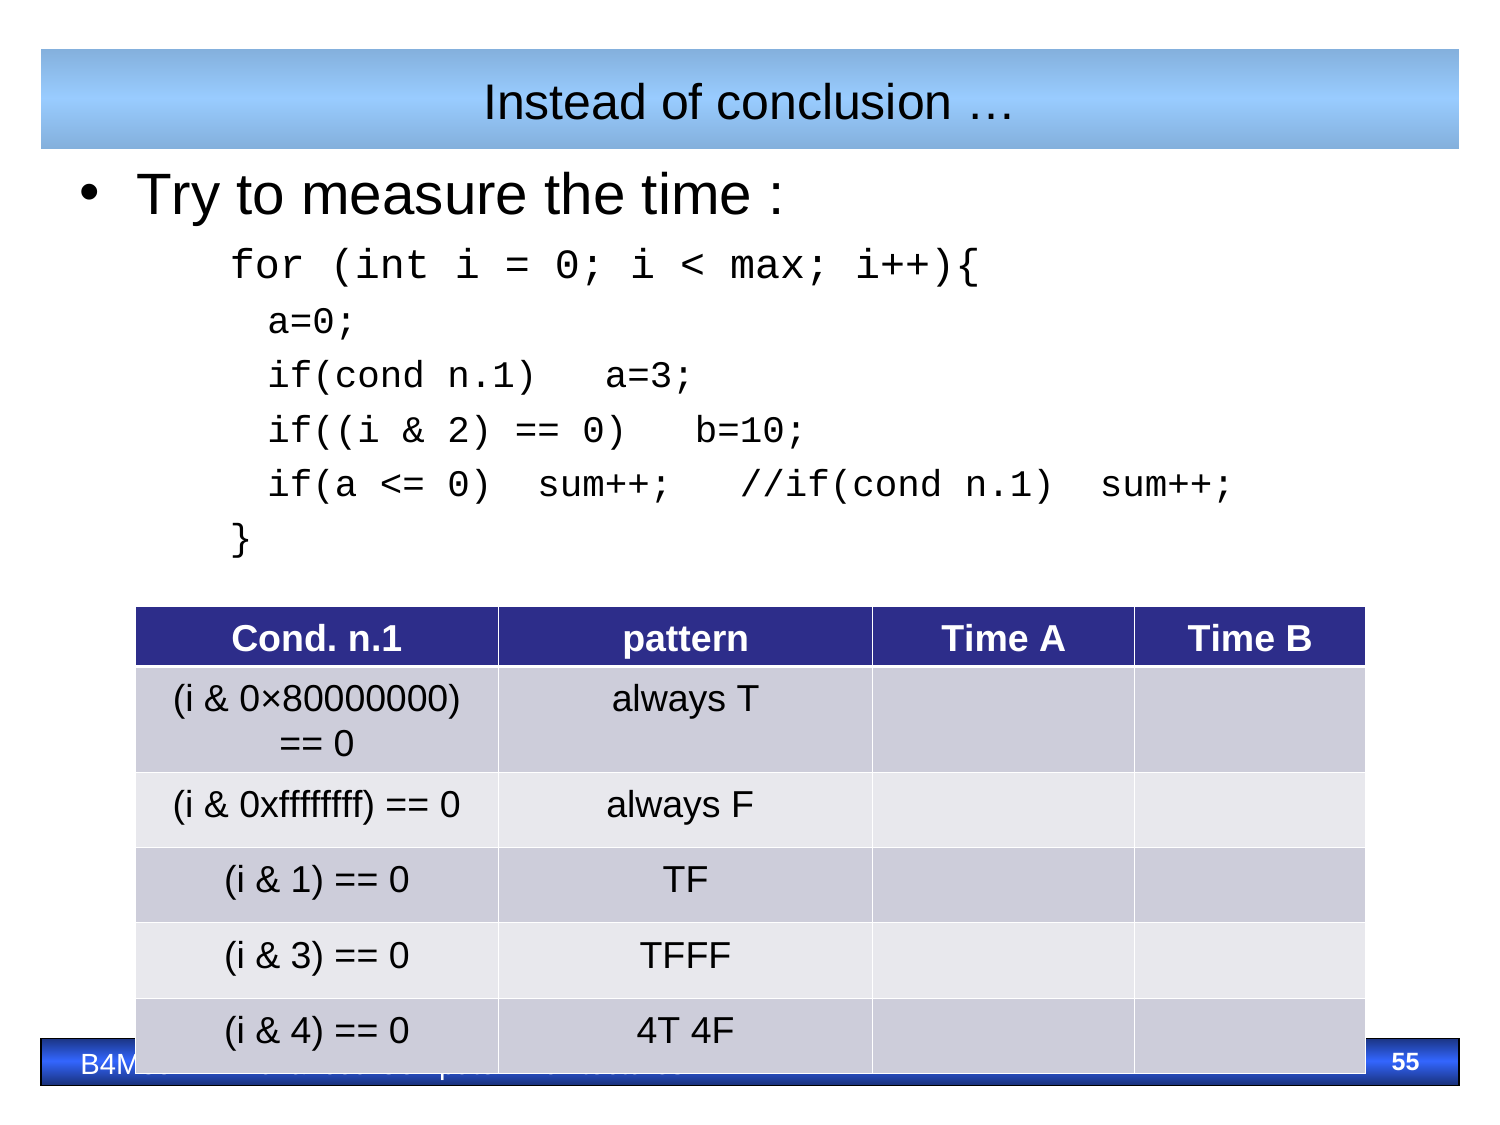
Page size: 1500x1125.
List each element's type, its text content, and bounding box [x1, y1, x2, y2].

title Instead of conclusion … [41, 49, 1459, 149]
table_cell TF [499, 848, 872, 922]
table_cell [873, 923, 1134, 998]
table_cell [1135, 848, 1365, 922]
table_cell (i & 0xffffffff) == 0 [136, 773, 498, 847]
table_cell [873, 668, 1134, 772]
table_cell always T [499, 668, 872, 772]
table_header pattern [499, 607, 872, 665]
table_cell [1135, 668, 1365, 772]
table_header Cond. n.1 [136, 607, 498, 665]
table_cell (i & 3) == 0 [136, 923, 498, 998]
table_cell TFFF [499, 923, 872, 998]
table_cell 4T 4F [499, 999, 872, 1073]
table_header Time A [873, 607, 1134, 665]
table_cell [1135, 923, 1365, 998]
table_cell (i & 1) == 0 [136, 848, 498, 922]
table_cell [873, 848, 1134, 922]
table_cell [1135, 999, 1365, 1073]
table_header Time B [1135, 607, 1365, 665]
table_cell [873, 999, 1134, 1073]
list Try to measure the time : for (int i = 0; i < max; i++){ a=0; if(cond n.1) a=3; if((i & 2) == 0) b=10; if(a <= 0) sum++; //if(cond n.1) sum++; } [64, 148, 1436, 1000]
table_cell (i & 4) == 0 [136, 999, 498, 1073]
table_cell [1135, 773, 1365, 847]
table_cell always F [499, 773, 872, 847]
table_cell [873, 773, 1134, 847]
table_cell (i & 0×80000000) == 0 [136, 668, 498, 772]
